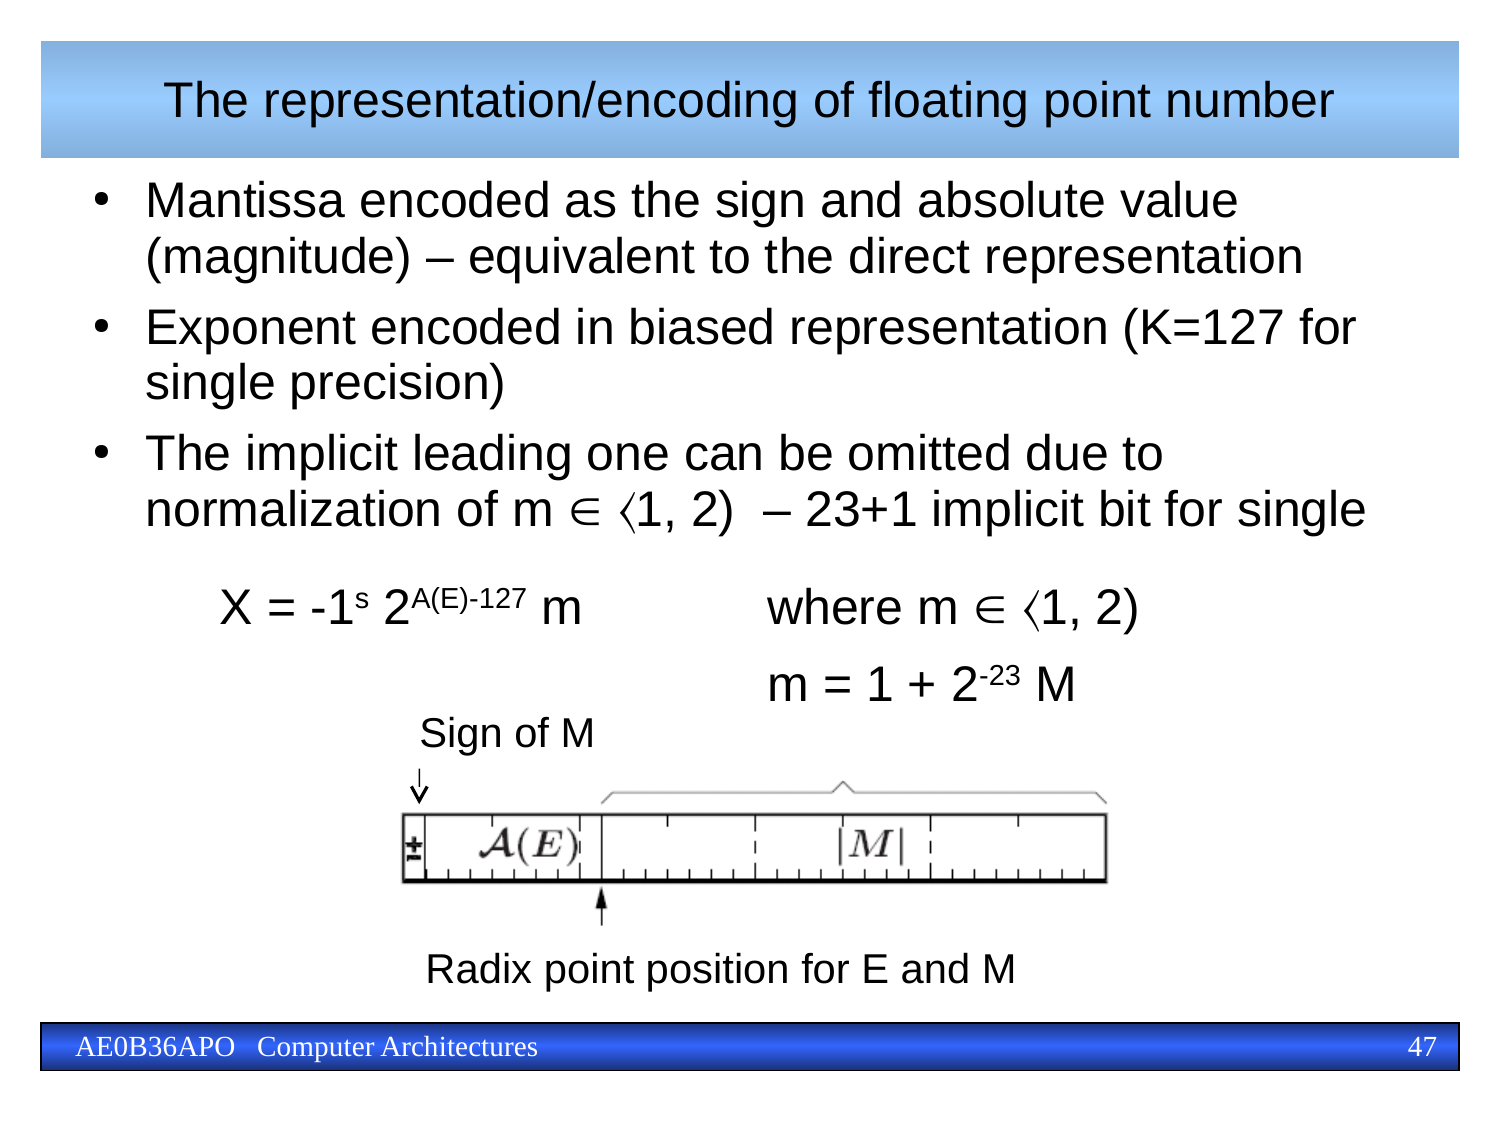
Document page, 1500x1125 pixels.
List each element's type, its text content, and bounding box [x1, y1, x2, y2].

list Mantissa encoded as the sign and absolute value (magnitude) – equivalent to the direct representation Exponent encoded in biased representation (K=127 for single precision) The implicit leading one can be omitted due to normalization of m ∈ 〈1, 2) – 23+1 implicit bit for single [75, 172, 1438, 588]
text_box Sign of M [389, 697, 757, 764]
text_box Radix point position for E and M [395, 934, 1129, 1000]
text_box X = -1s 2A(E)-127 m [205, 571, 618, 643]
title The representation/encoding of floating point number [41, 41, 1459, 158]
picture [368, 780, 1132, 929]
text_box m = 1 + 2-23 M [752, 649, 1166, 720]
text_box where m ∈ 〈1, 2) [752, 572, 1166, 649]
